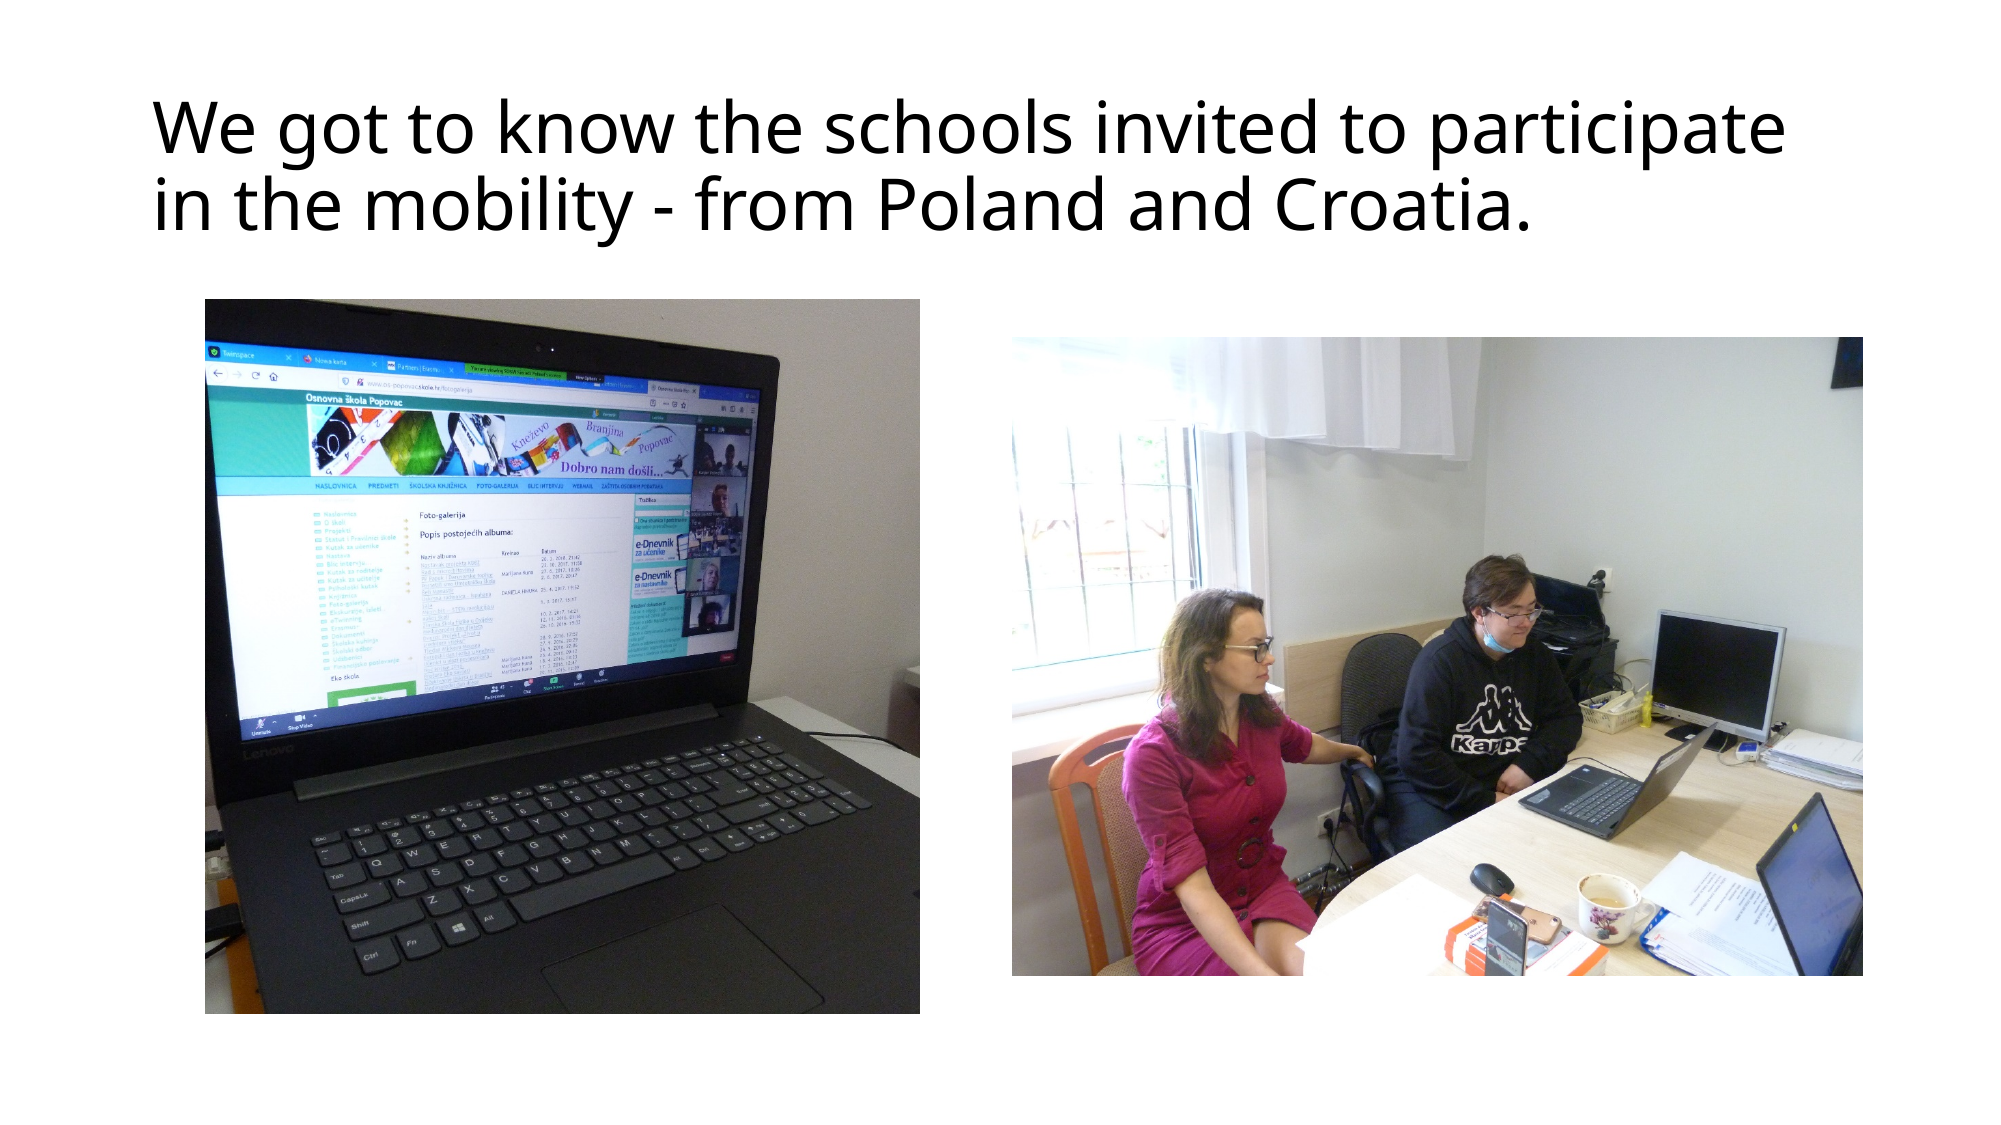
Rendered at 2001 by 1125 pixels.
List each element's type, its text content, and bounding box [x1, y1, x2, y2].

picture [205, 299, 920, 1014]
title We got to know the schools invited to participate in the mobility - from Poland and Croatia. [137, 59, 1863, 278]
picture [1012, 337, 1863, 976]
